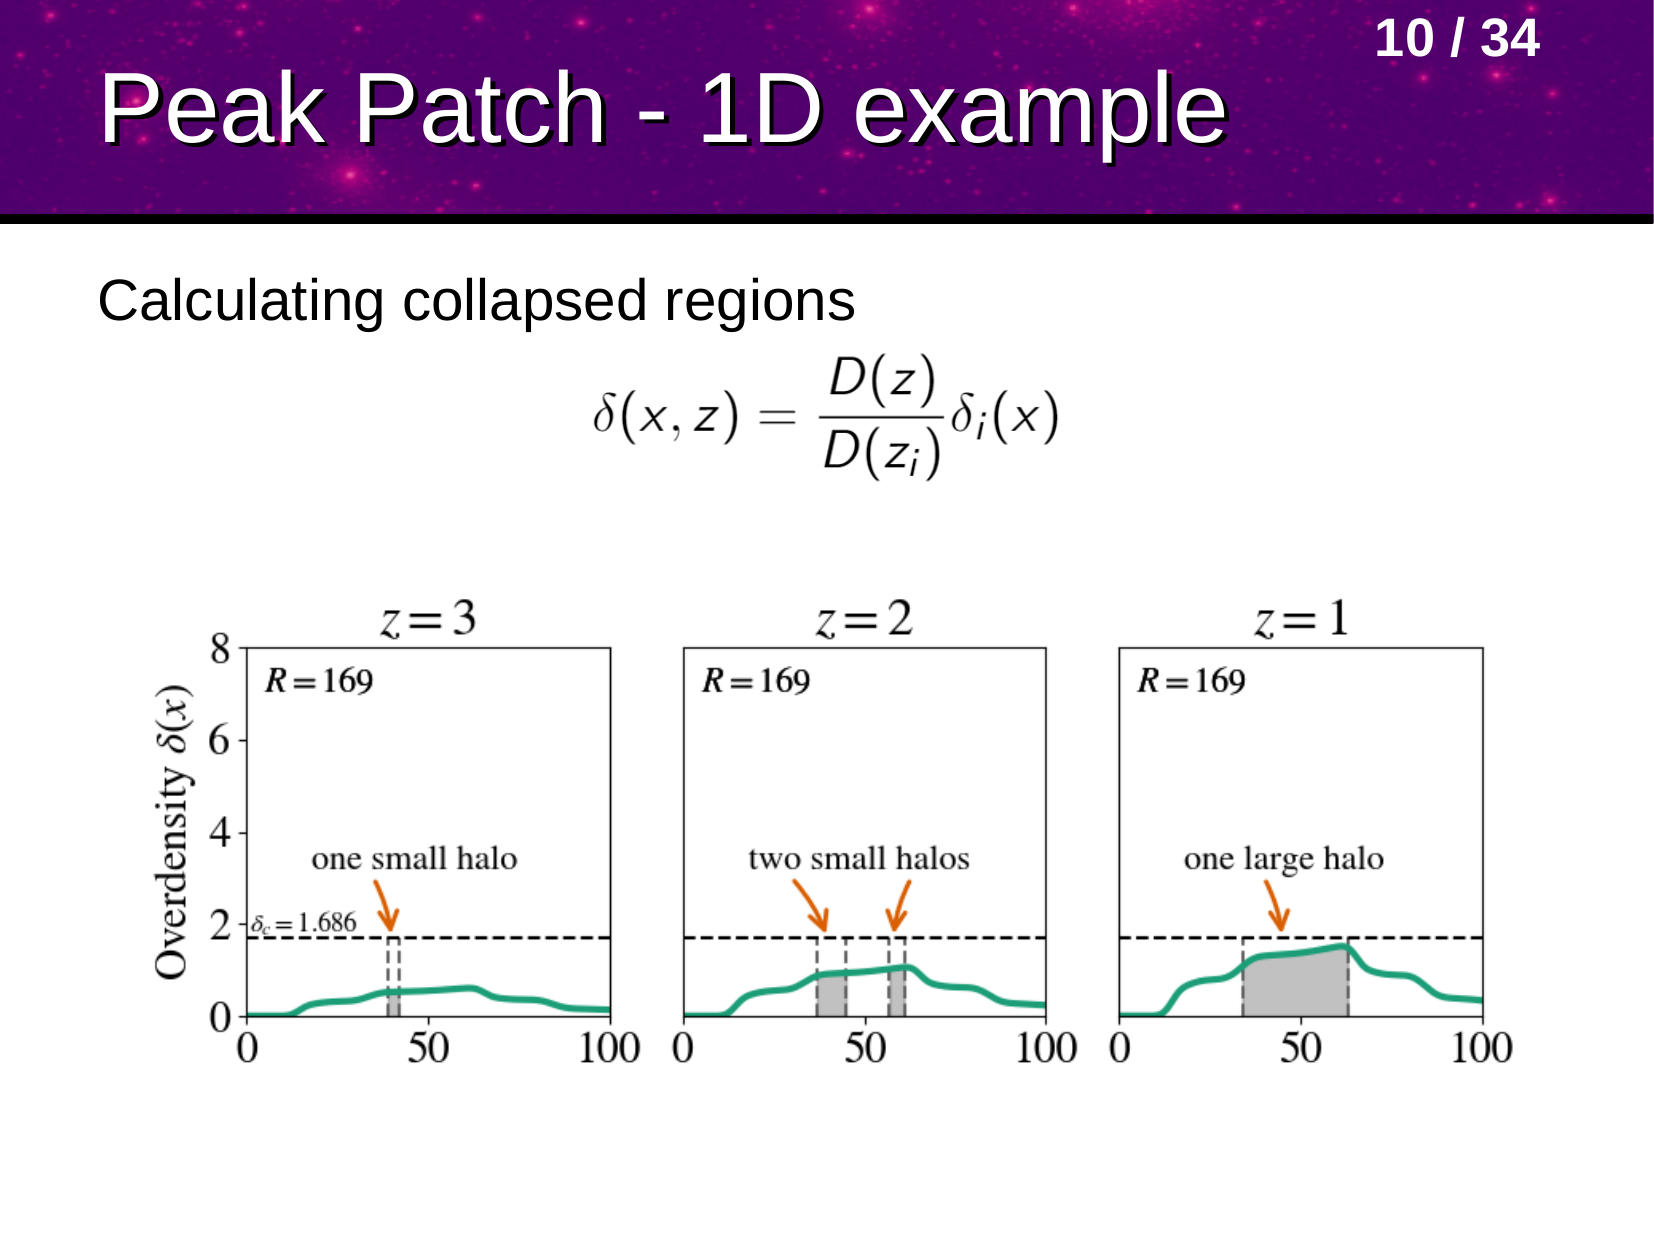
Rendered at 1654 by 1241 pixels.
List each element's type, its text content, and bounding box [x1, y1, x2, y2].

text_box <number> / 34 [1375, 0, 1654, 77]
text_box Peak Patch - 1D example [82, 44, 1264, 171]
picture [566, 318, 1099, 520]
picture [0, 0, 1654, 214]
picture [47, 590, 1642, 1069]
text_box Calculating collapsed regions [82, 259, 969, 405]
